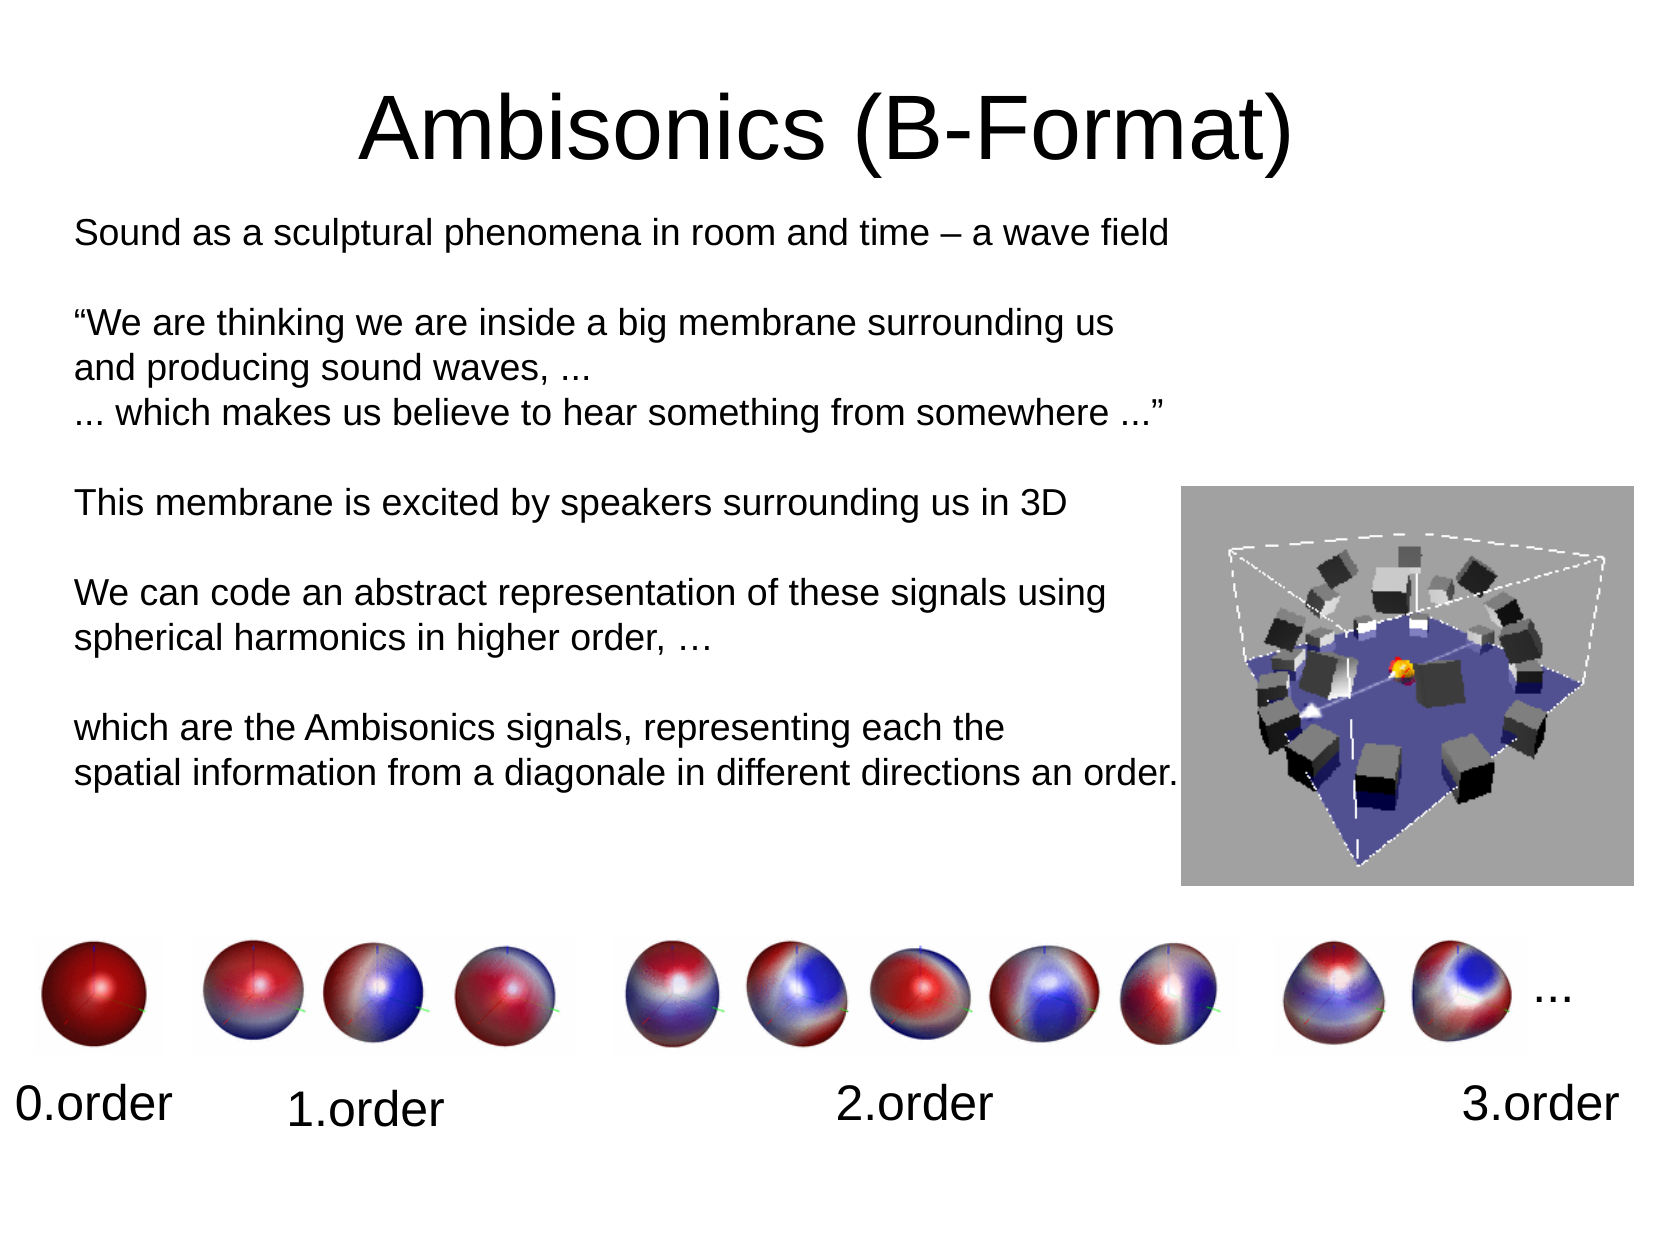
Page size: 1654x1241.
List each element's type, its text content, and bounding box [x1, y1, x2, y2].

picture [193, 937, 577, 1055]
picture [1181, 486, 1634, 886]
text_box 1.order [271, 1068, 460, 1142]
text_box Sound as a sculptural phenomena in room and time – a wave field “We are thinking we are inside a big membrane surrounding us and producing sound waves, ... ... which makes us believe to hear something from somewhere ...” This membrane is excited by speakers surrounding us in 3D We can code an abstract representation of these signals using spherical harmonics in higher order, … which are the Ambisonics signals, representing each the spatial information from a diagonale in different directions an order. [59, 200, 1182, 857]
text_box 0.order [0, 1062, 189, 1136]
title Ambisonics (B-Format)‏ [121, 26, 1534, 219]
picture [34, 937, 163, 1055]
text_box ... [1517, 944, 1590, 1018]
text_box 3.order [1446, 1062, 1635, 1136]
picture [1274, 937, 1527, 1055]
picture [612, 937, 1238, 1055]
text_box 2.order [820, 1062, 1009, 1136]
